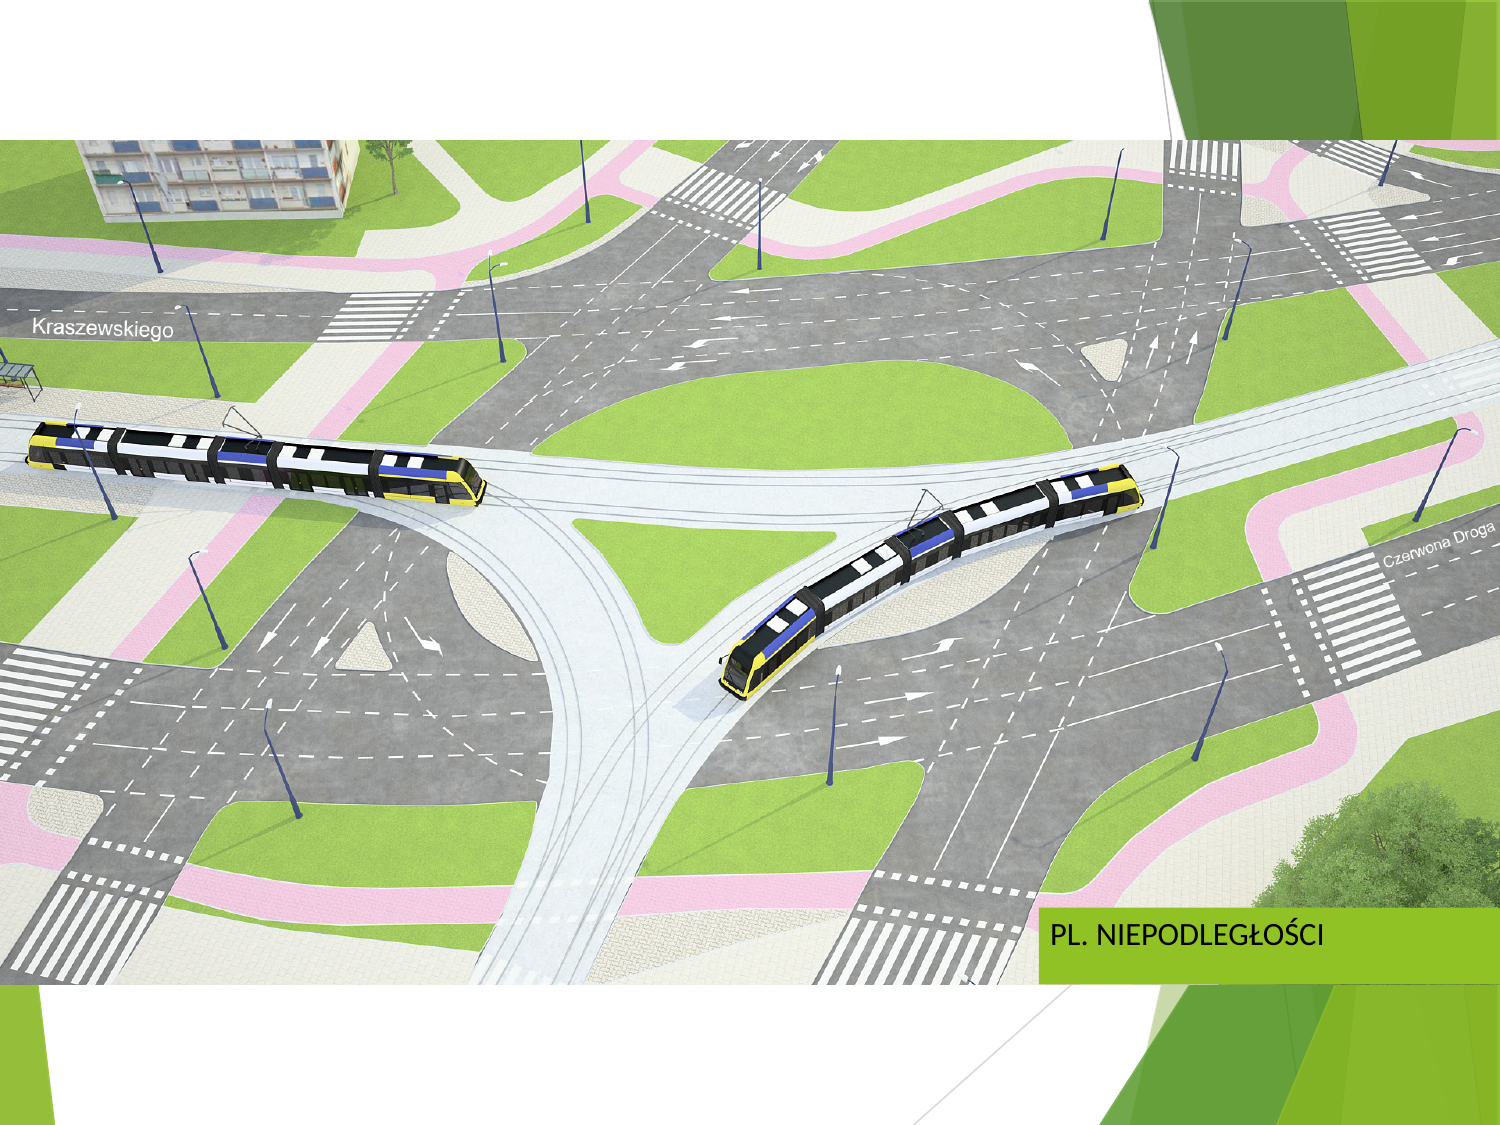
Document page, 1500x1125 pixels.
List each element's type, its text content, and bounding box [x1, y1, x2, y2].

text_box PL. NIEPODLEGŁOŚCI [1038, 907, 1500, 985]
picture [0, 140, 1500, 985]
